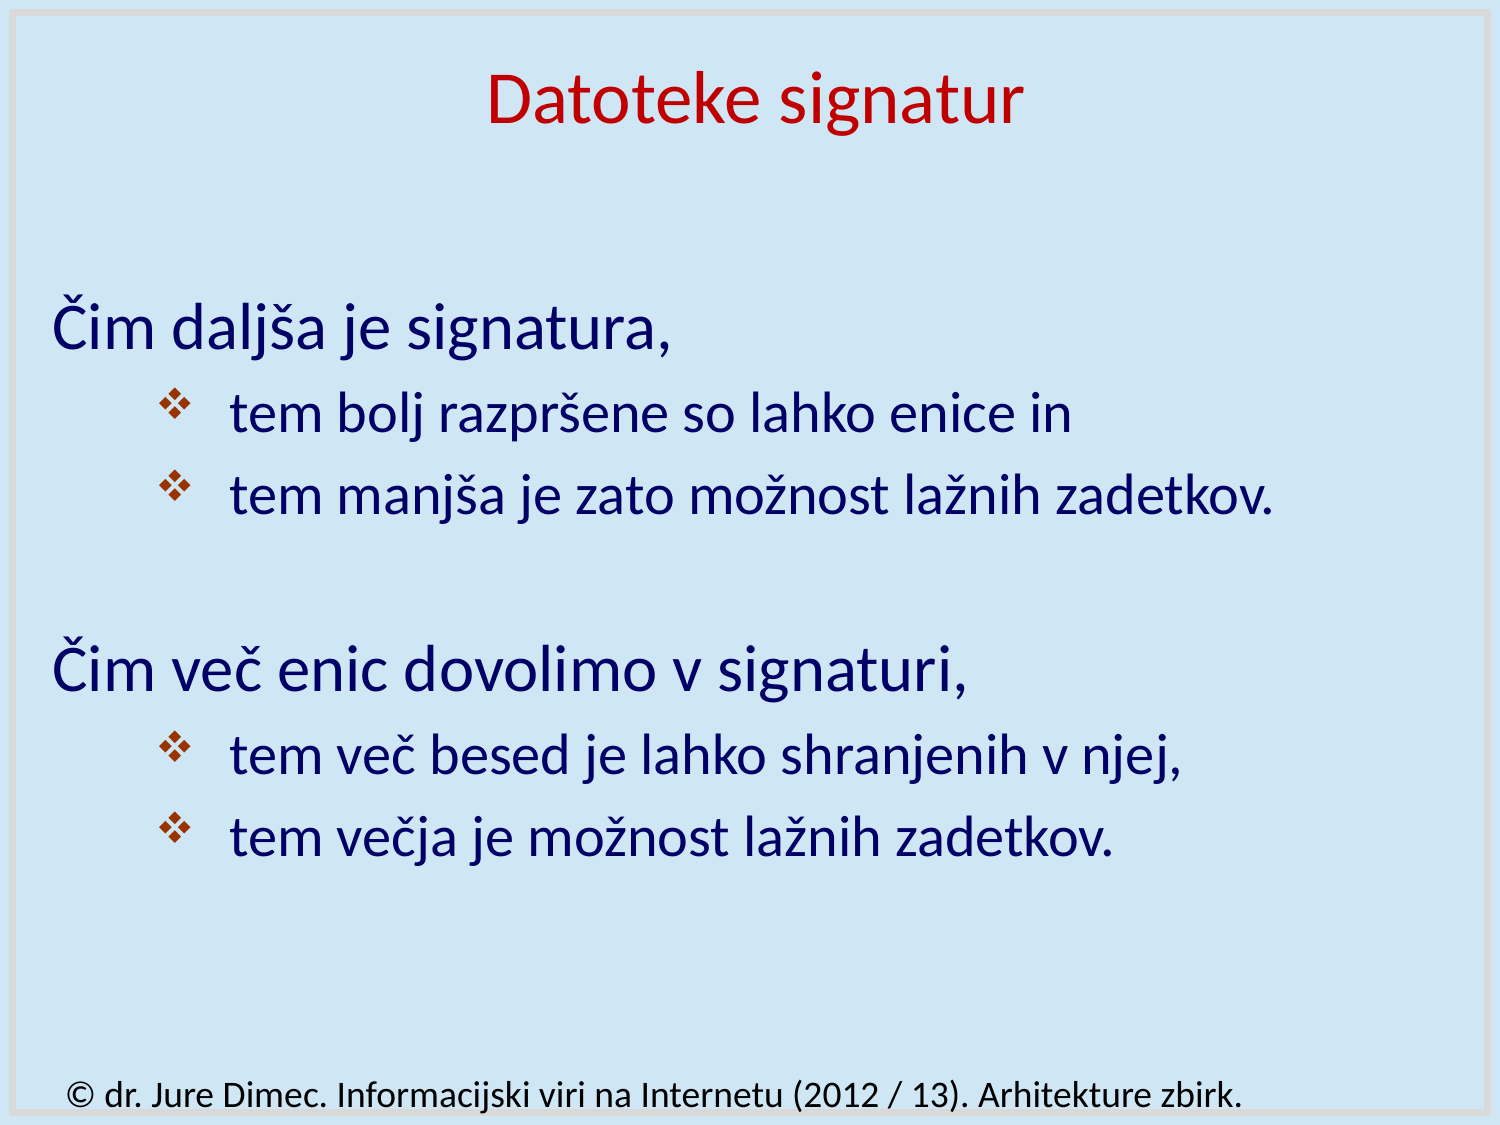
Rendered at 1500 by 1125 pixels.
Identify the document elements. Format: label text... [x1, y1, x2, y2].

list Čim daljša je signatura, tem bolj razpršene so lahko enice in tem manjša je zato možnost lažnih zadetkov. Čim več enic dovolimo v signaturi, tem več besed je lahko shranjenih v njej, tem večja je možnost lažnih zadetkov. [37, 275, 1475, 1050]
footer © dr. Jure Dimec. Informacijski viri na Internetu (2012 / 13). Arhitekture zbirk. [50, 1062, 1300, 1103]
title Datoteke signatur [37, 37, 1475, 150]
